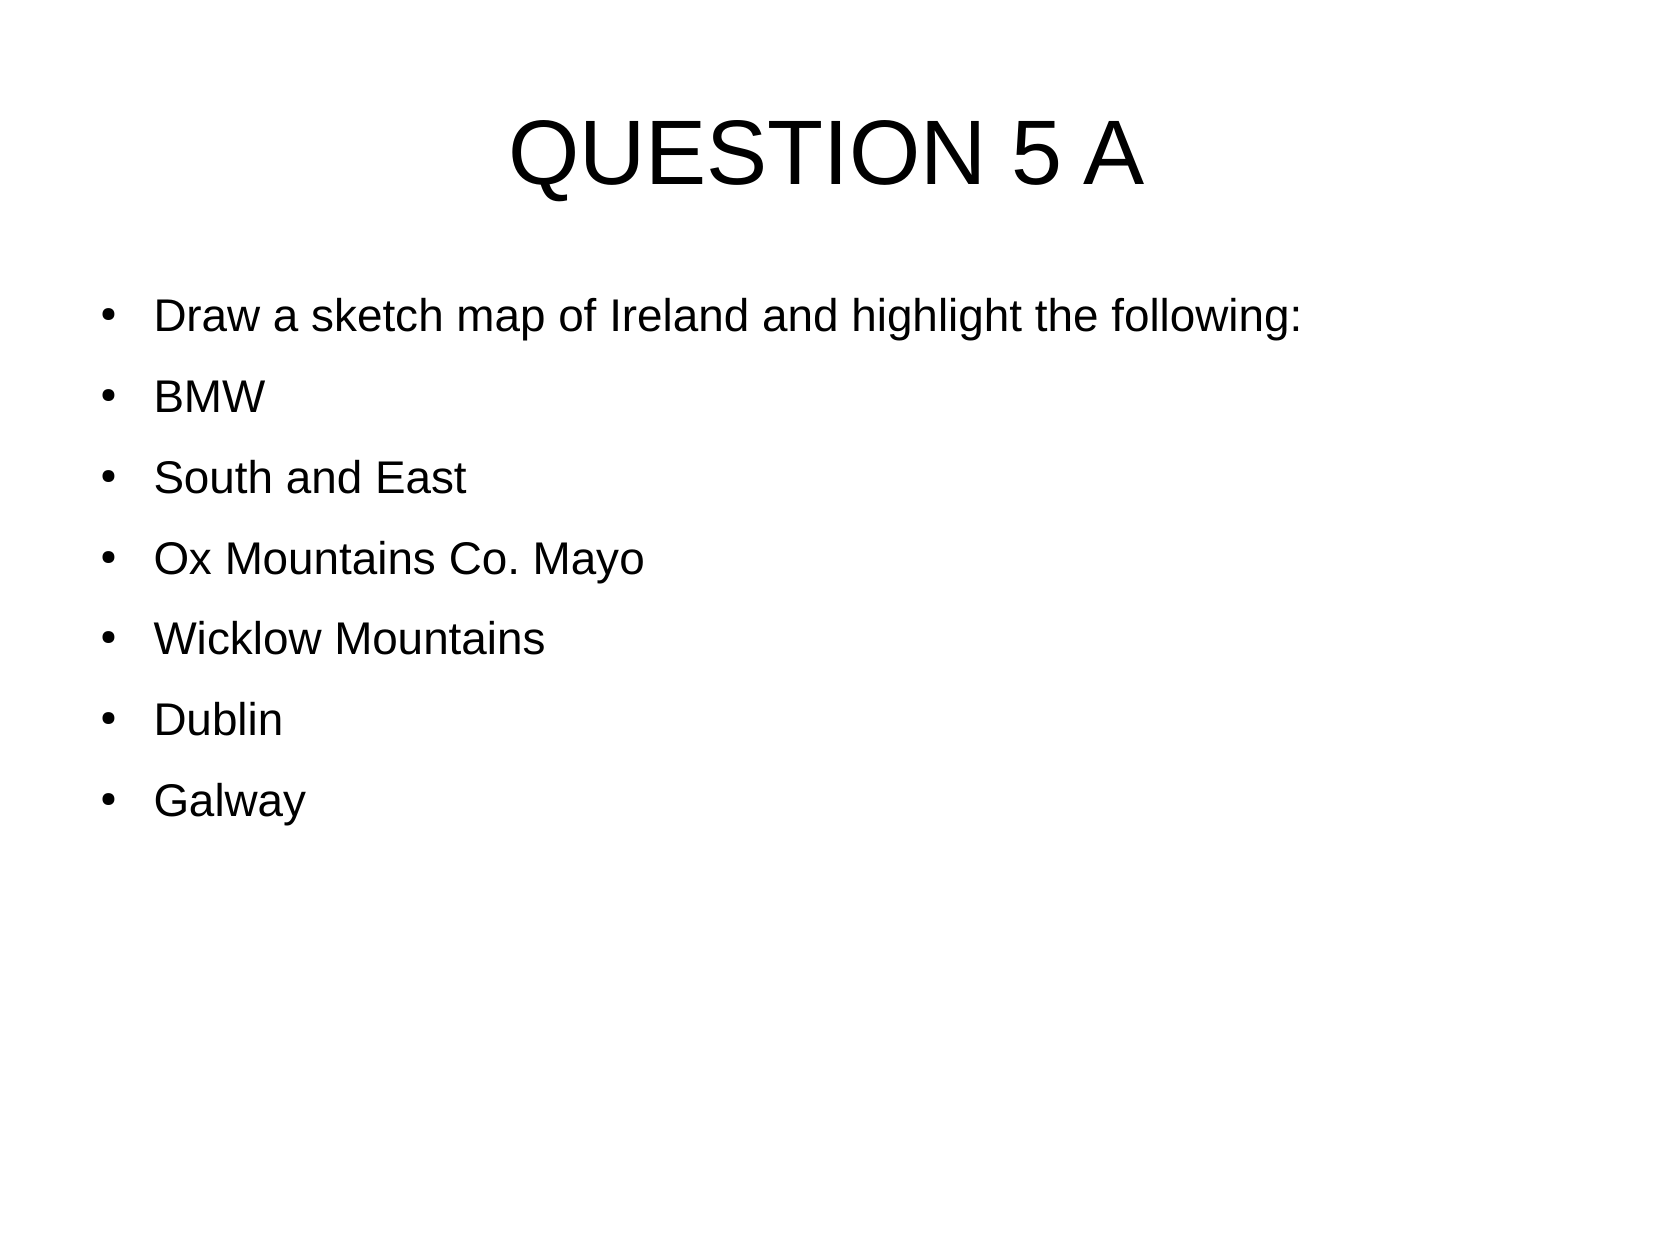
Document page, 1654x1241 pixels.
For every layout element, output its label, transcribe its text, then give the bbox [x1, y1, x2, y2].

title QUESTION 5 A [82, 56, 1571, 250]
list Draw a sketch map of Ireland and highlight the following: BMW South and East Ox Mountains Co. Mayo Wicklow Mountains Dublin Galway [82, 290, 1571, 1094]
